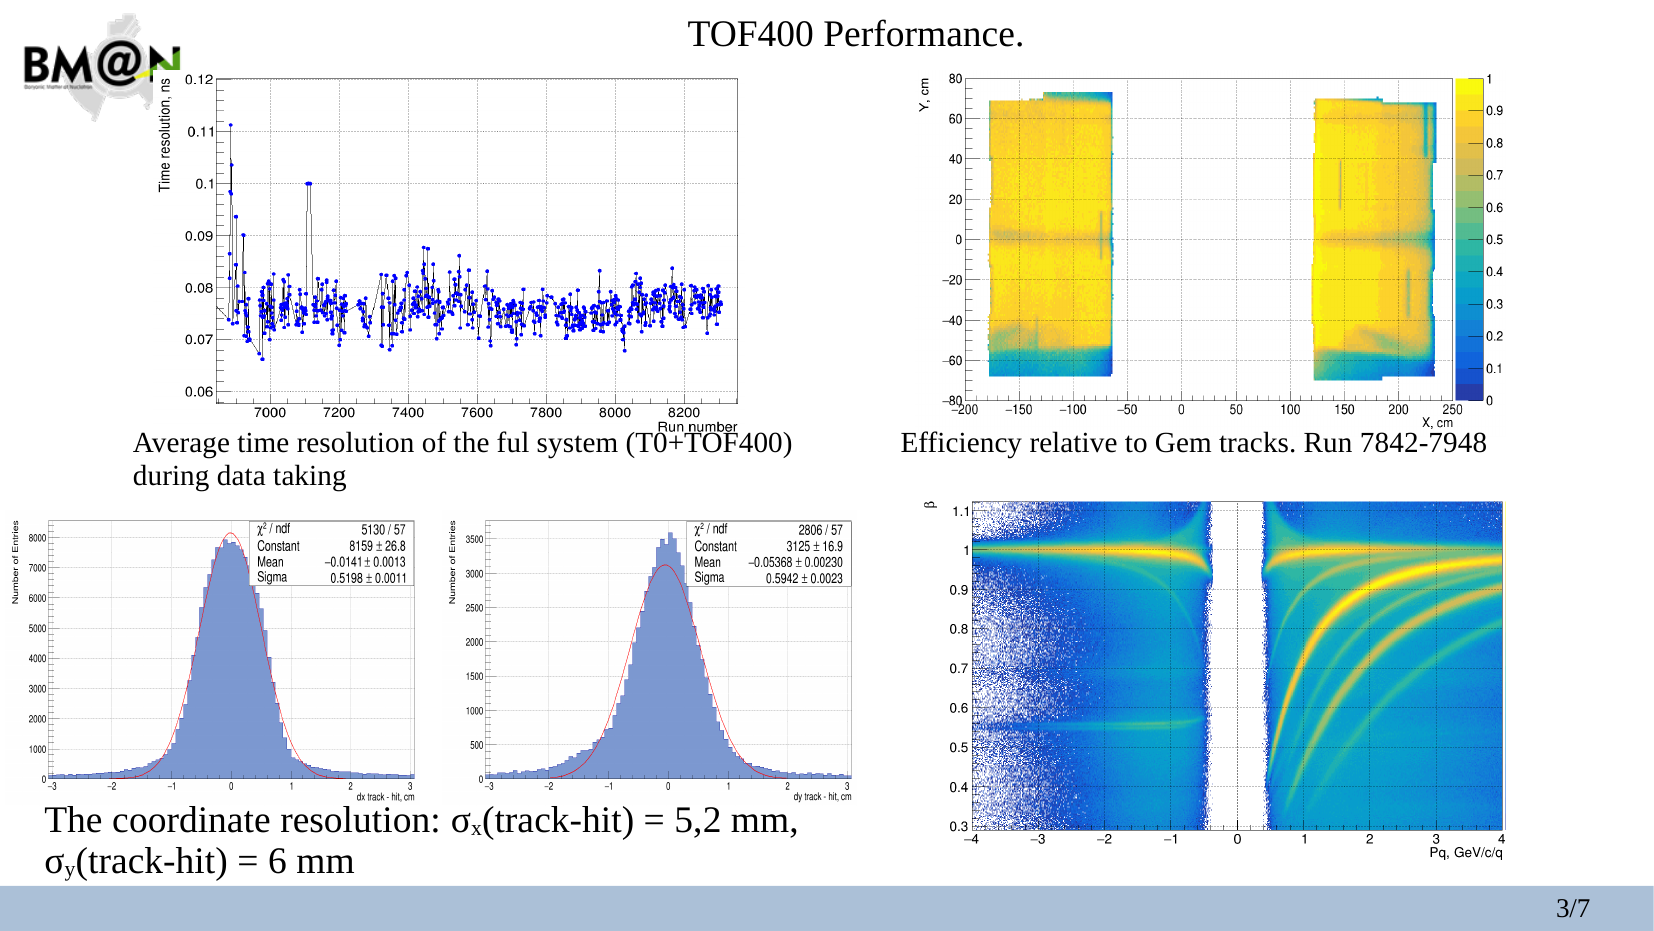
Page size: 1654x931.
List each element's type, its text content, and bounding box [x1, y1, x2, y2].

picture [915, 496, 1506, 863]
text_box 3/7 [1541, 885, 1654, 931]
text_box The coordinate resolution: σx(track-hit) = 5,2 mm, σy(track-hit) = 6 mm [29, 791, 827, 890]
text_box Average time resolution of the ful system (T0+TOF400) during data taking [118, 419, 827, 499]
picture [5, 510, 420, 806]
text_box Efficiency relative to Gem tracks. Run 7842-7948 [885, 419, 1625, 499]
picture [0, 0, 745, 419]
picture [442, 510, 857, 806]
picture [915, 70, 1506, 419]
text_box [0, 885, 1541, 931]
text_box TOF400 Performance. [118, 5, 1595, 63]
